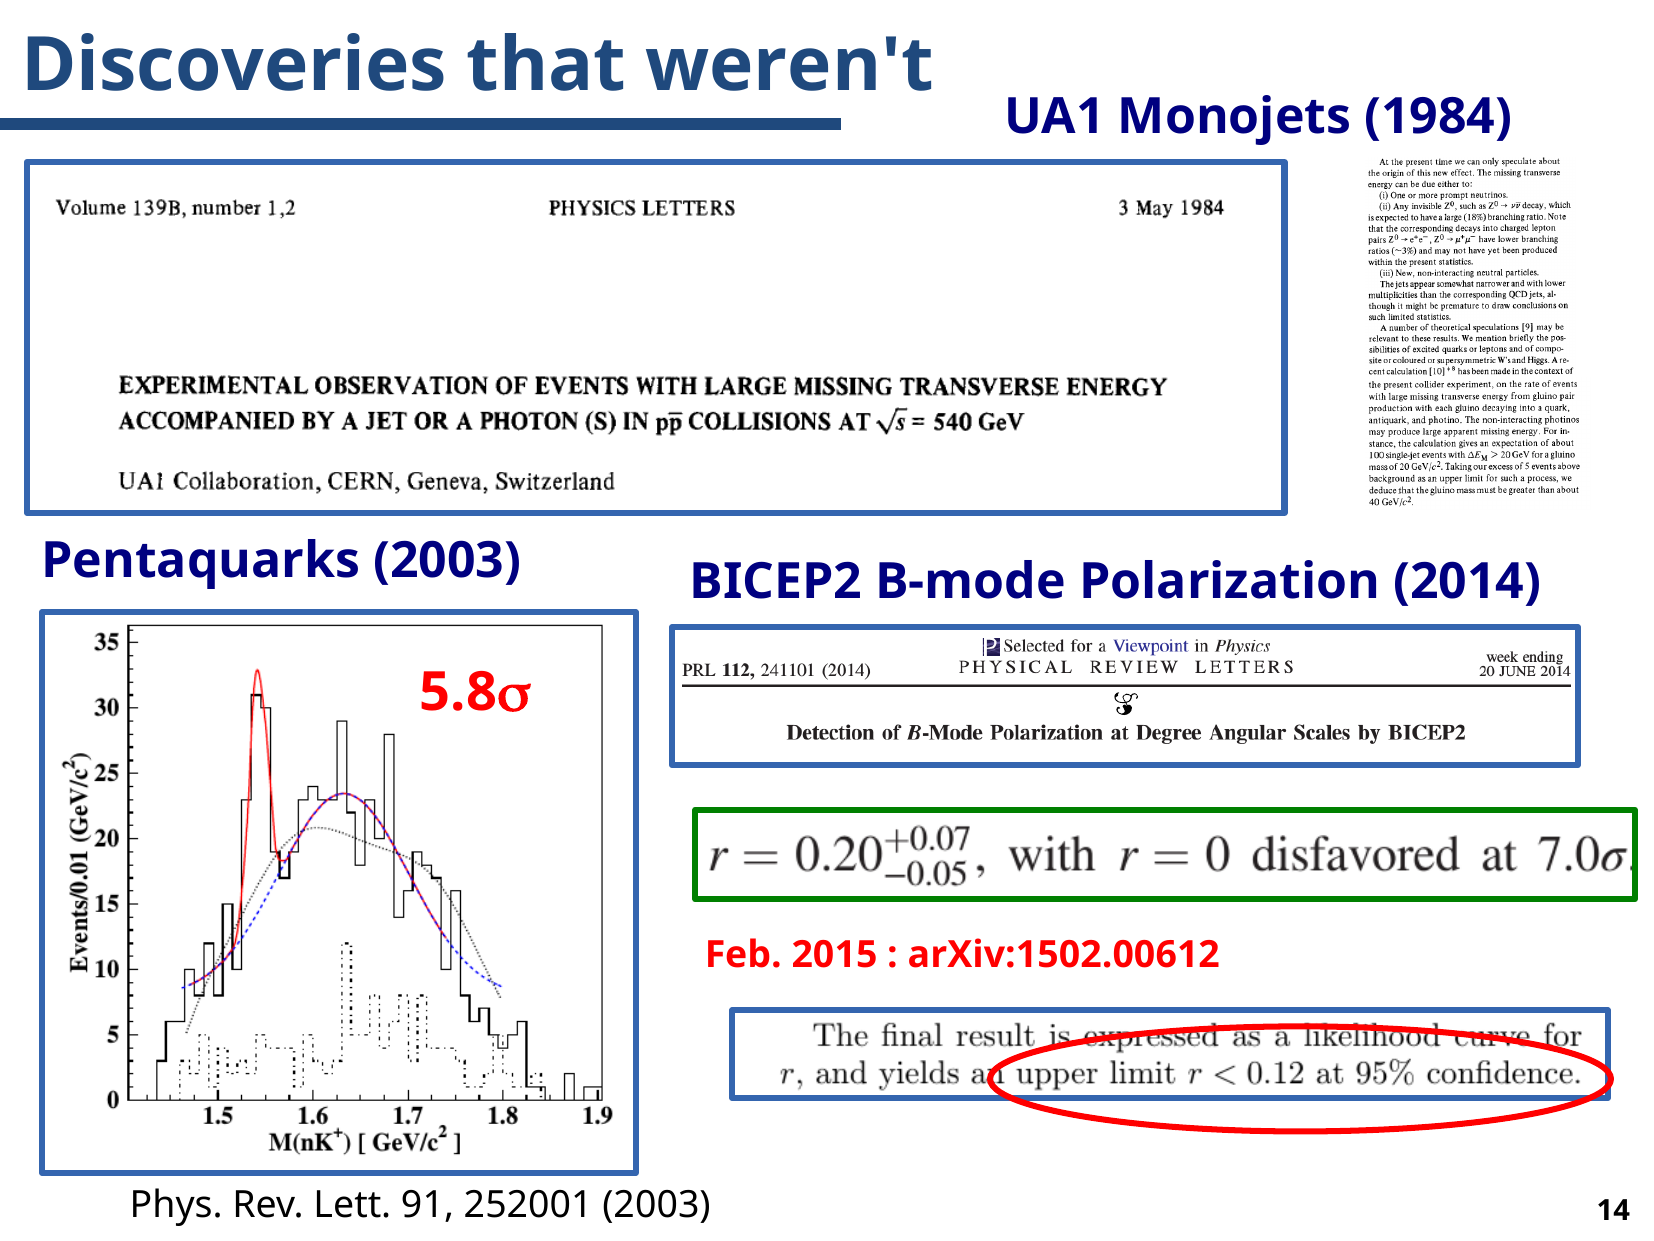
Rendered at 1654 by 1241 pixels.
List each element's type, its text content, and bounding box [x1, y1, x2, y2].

picture [698, 812, 1632, 897]
text_box BICEP2 B-mode Polarization (2014) [675, 537, 1606, 631]
picture [735, 1013, 1606, 1096]
picture [994, 1030, 1606, 1096]
picture [1365, 165, 1591, 511]
text_box 5.8s [405, 645, 586, 744]
text_box Phys. Rev. Lett. 91, 252001 (2003) [105, 1170, 781, 1240]
picture [675, 631, 1576, 763]
text_box Feb. 2015 : arXiv:1502.00612 [690, 920, 1306, 994]
title Discoveries that weren't [6, 7, 1606, 113]
text_box Pentaquarks (2003) [26, 517, 627, 610]
picture [30, 164, 1282, 511]
picture [45, 615, 633, 1171]
text_box UA1 Monojets (1984) [990, 72, 1591, 165]
